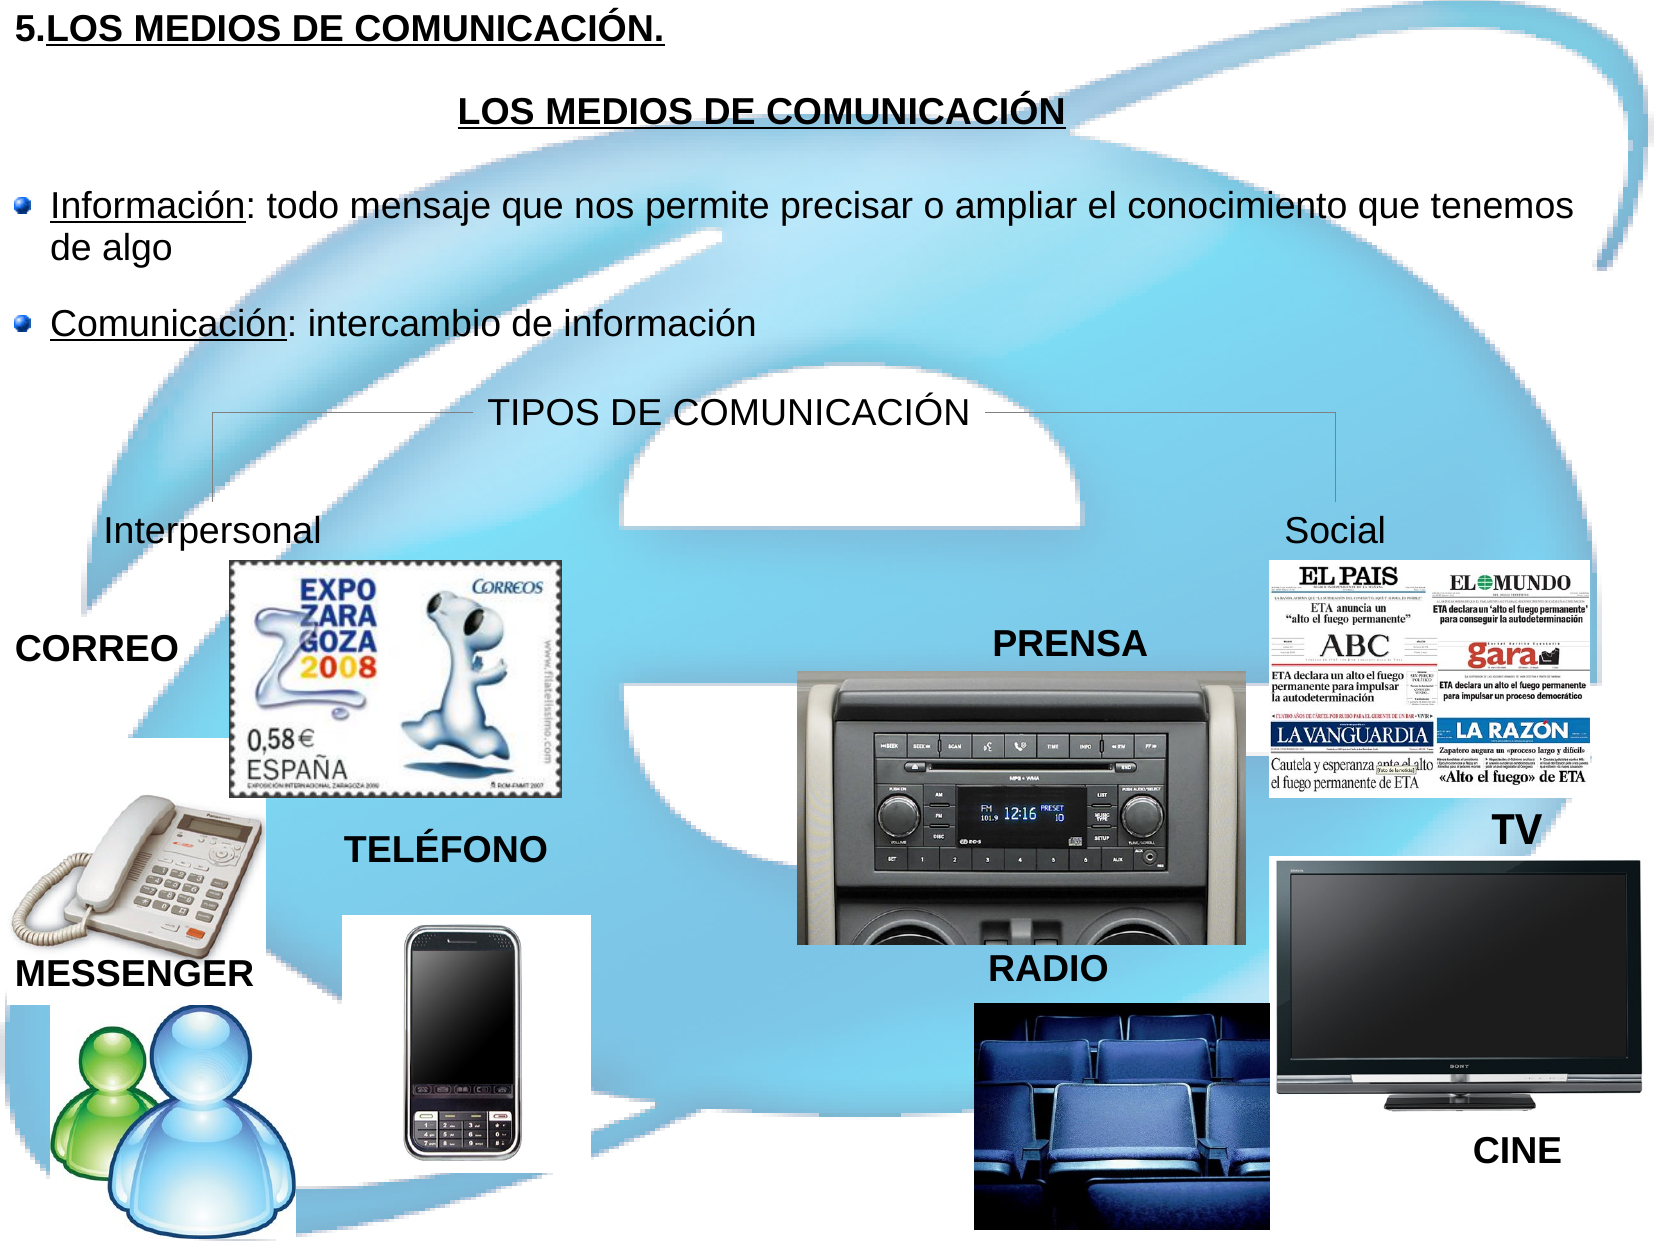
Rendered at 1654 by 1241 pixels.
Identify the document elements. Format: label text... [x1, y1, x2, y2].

text_box TELÉFONO [329, 821, 564, 879]
text_box Social [1269, 501, 1402, 559]
text_box CORREO [0, 620, 195, 677]
text_box Información: todo mensaje que nos permite precisar o ampliar el conocimiento que tenemos de algo [0, 177, 1601, 276]
text_box PRENSA [977, 614, 1164, 671]
text_box 5.LOS MEDIOS DE COMUNICACIÓN. [0, 0, 680, 57]
text_box Comunicación: intercambio de información [0, 295, 772, 353]
text_box LOS MEDIOS DE COMUNICACIÓN [442, 83, 1082, 141]
text_box CINE [1458, 1122, 1578, 1179]
text_box Interpersonal [88, 501, 337, 559]
text_box RADIO [973, 945, 1124, 997]
text_box TIPOS DE COMUNICACIÓN [472, 383, 986, 441]
picture [0, 0, 1654, 1241]
text_box TV [1476, 798, 1567, 856]
text_box MESSENGER [0, 944, 270, 1004]
